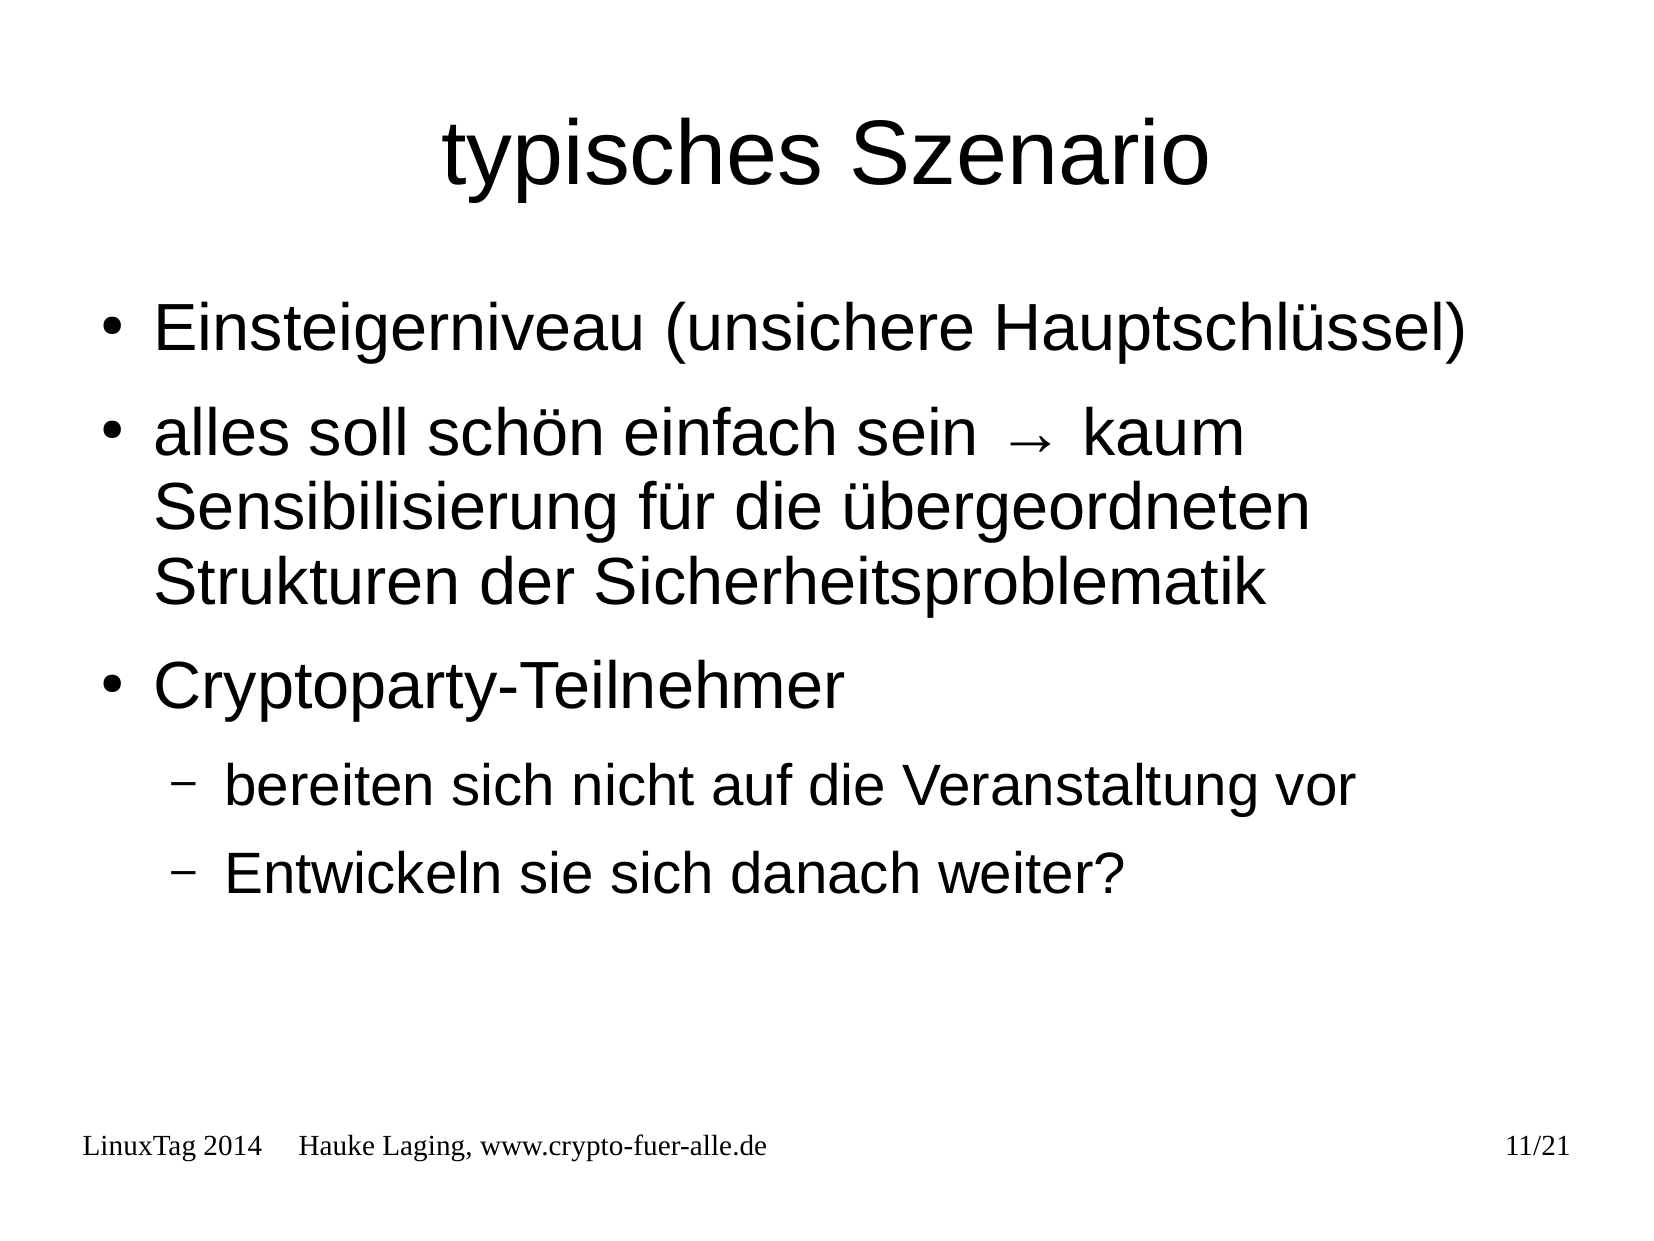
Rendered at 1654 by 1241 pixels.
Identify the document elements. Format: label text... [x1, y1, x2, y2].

title typisches Szenario [82, 49, 1571, 257]
list Einsteigerniveau (unsichere Hauptschlüssel) alles soll schön einfach sein → kaum Sensibilisierung für die übergeordneten Strukturen der Sicherheitsproblematik Cryptoparty-Teilnehmer bereiten sich nicht auf die Veranstaltung vor Entwickeln sie sich danach weiter? [82, 290, 1571, 1010]
